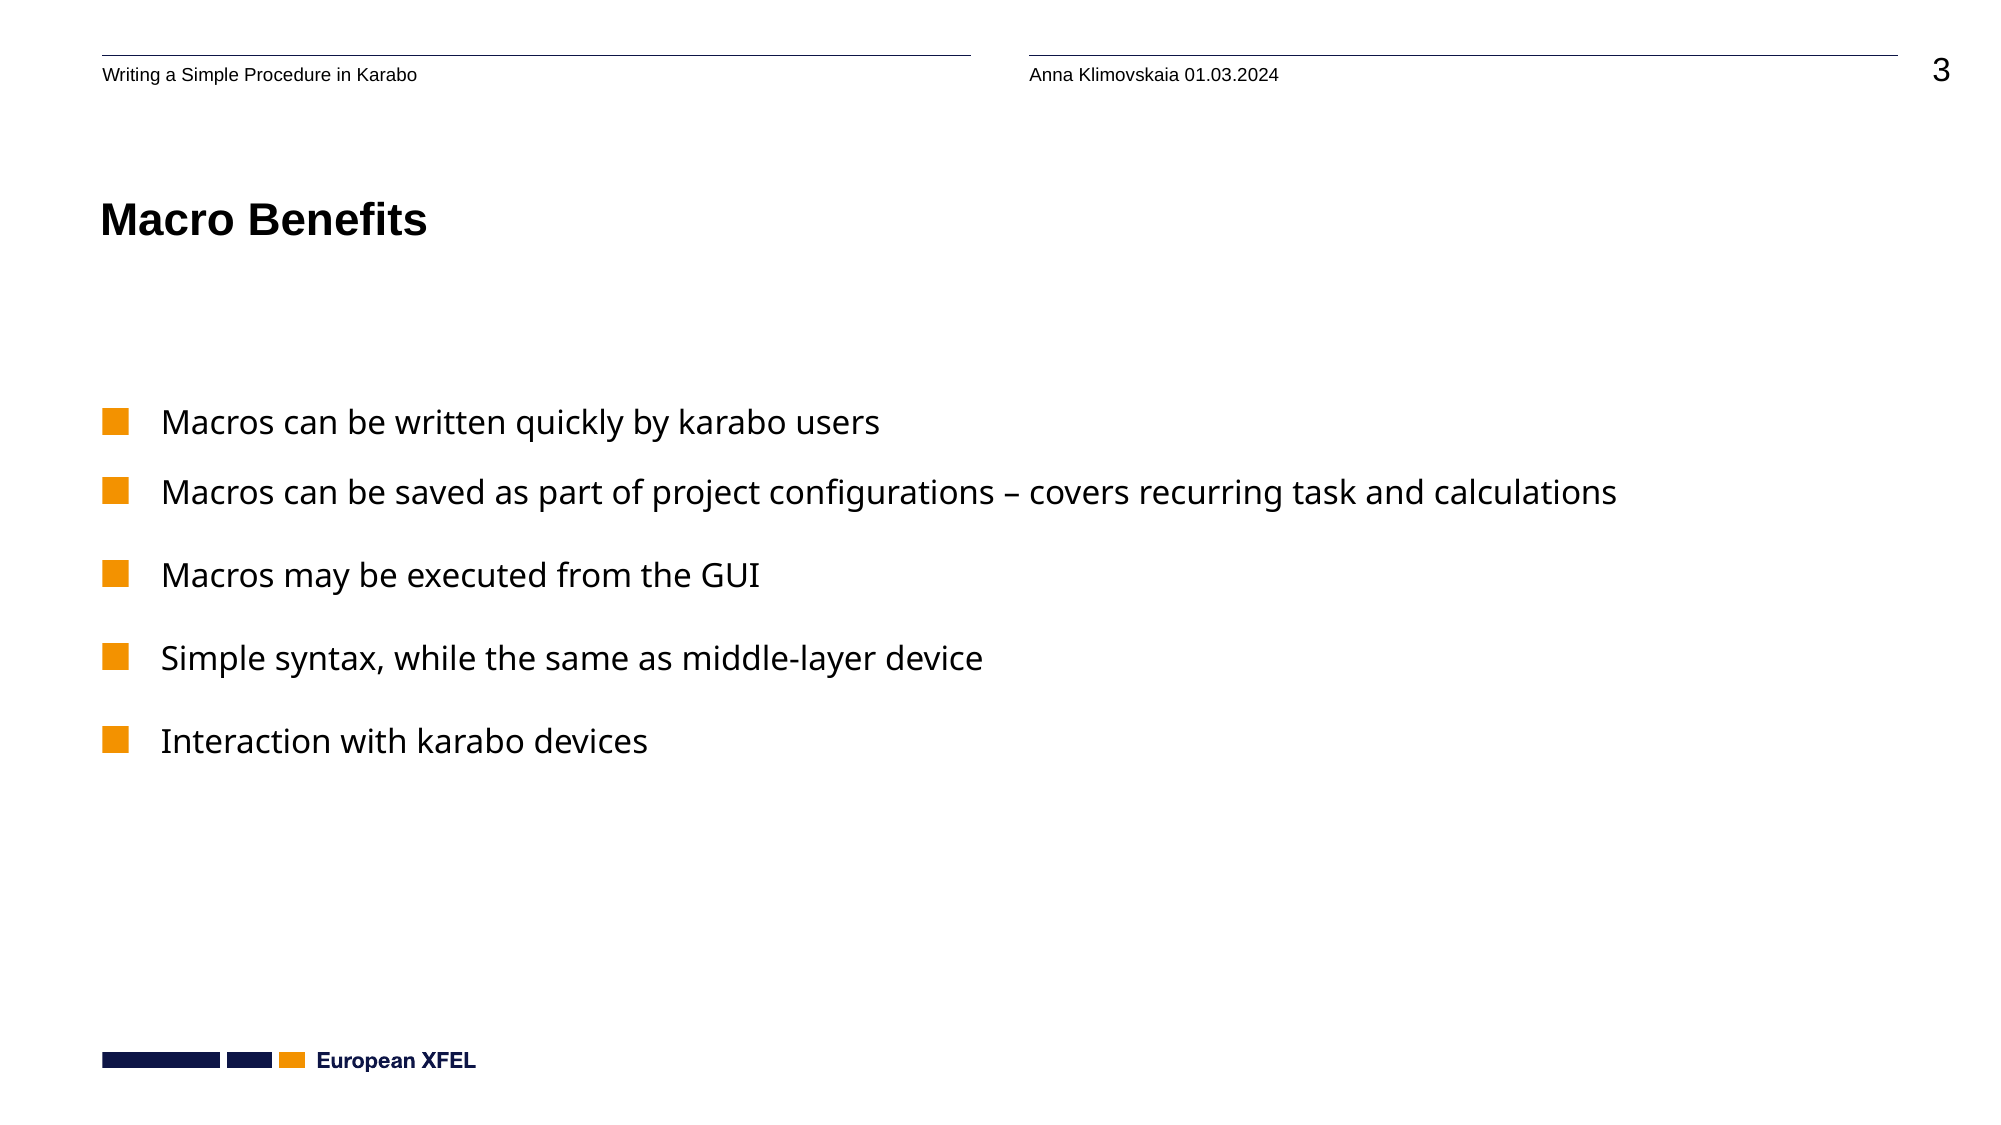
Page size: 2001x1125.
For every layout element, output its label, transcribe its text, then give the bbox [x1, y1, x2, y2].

title Macro Benefits [100, 116, 1898, 245]
list Macros can be written quickly by karabo users Macros can be saved as part of project configurations – covers recurring task and calculations Macros may be executed from the GUI Simple syntax, while the same as middle-layer device Interaction with karabo devices [102, 332, 1898, 970]
